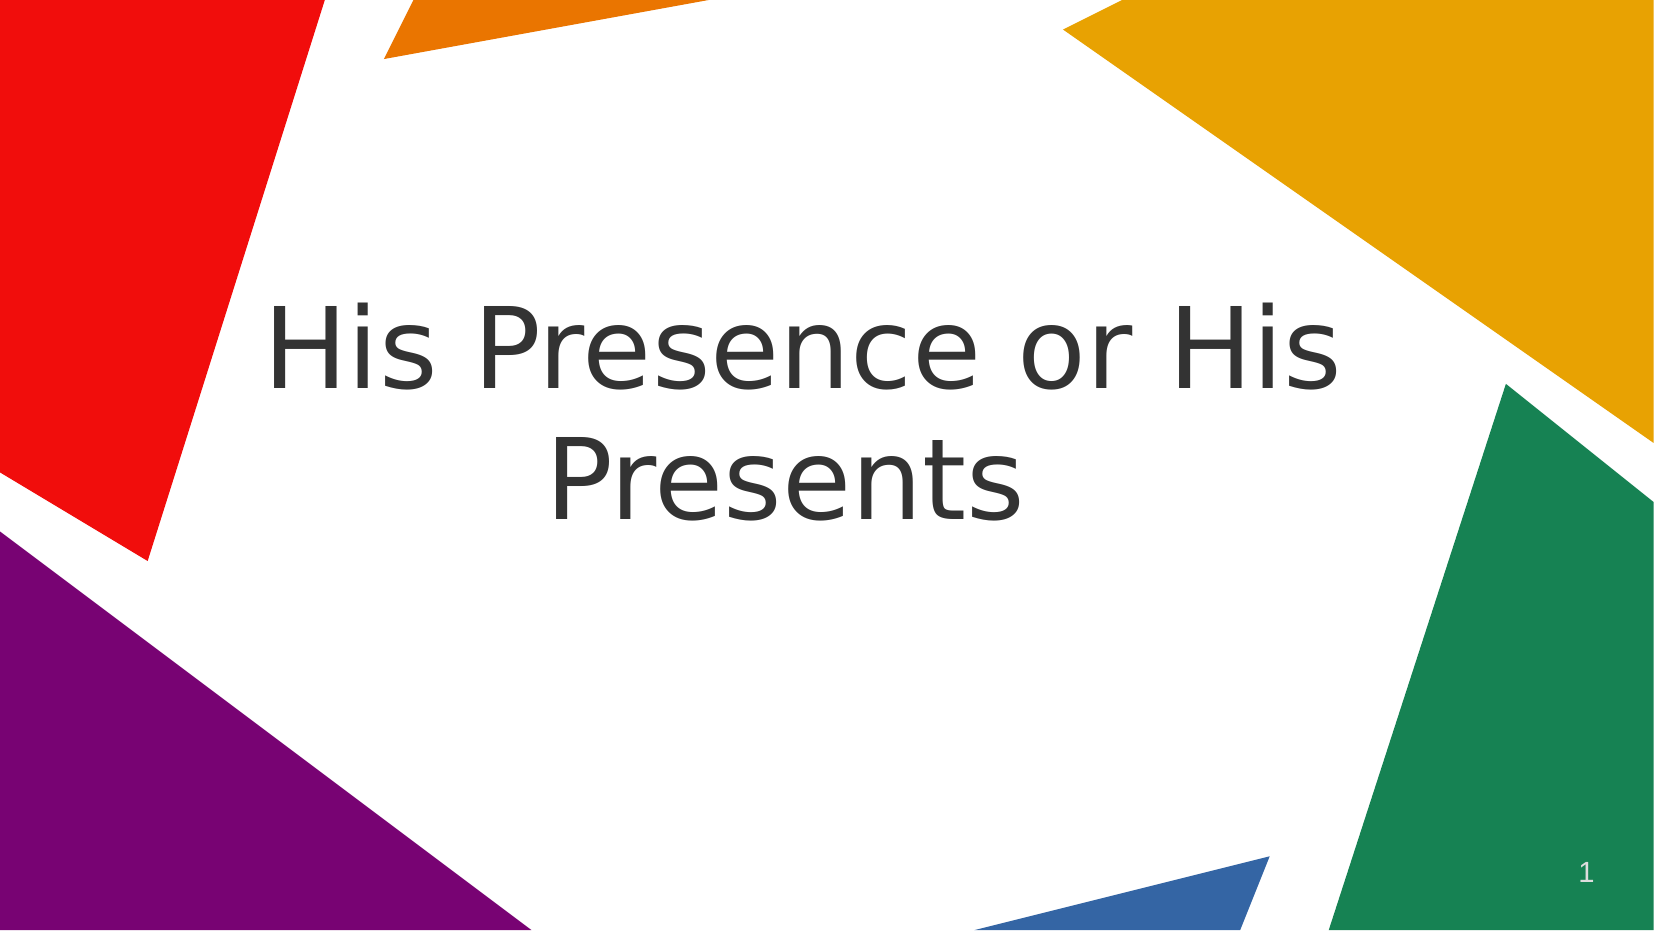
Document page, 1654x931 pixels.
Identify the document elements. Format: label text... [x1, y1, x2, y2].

title His Presence or His Presents [262, 284, 1344, 547]
